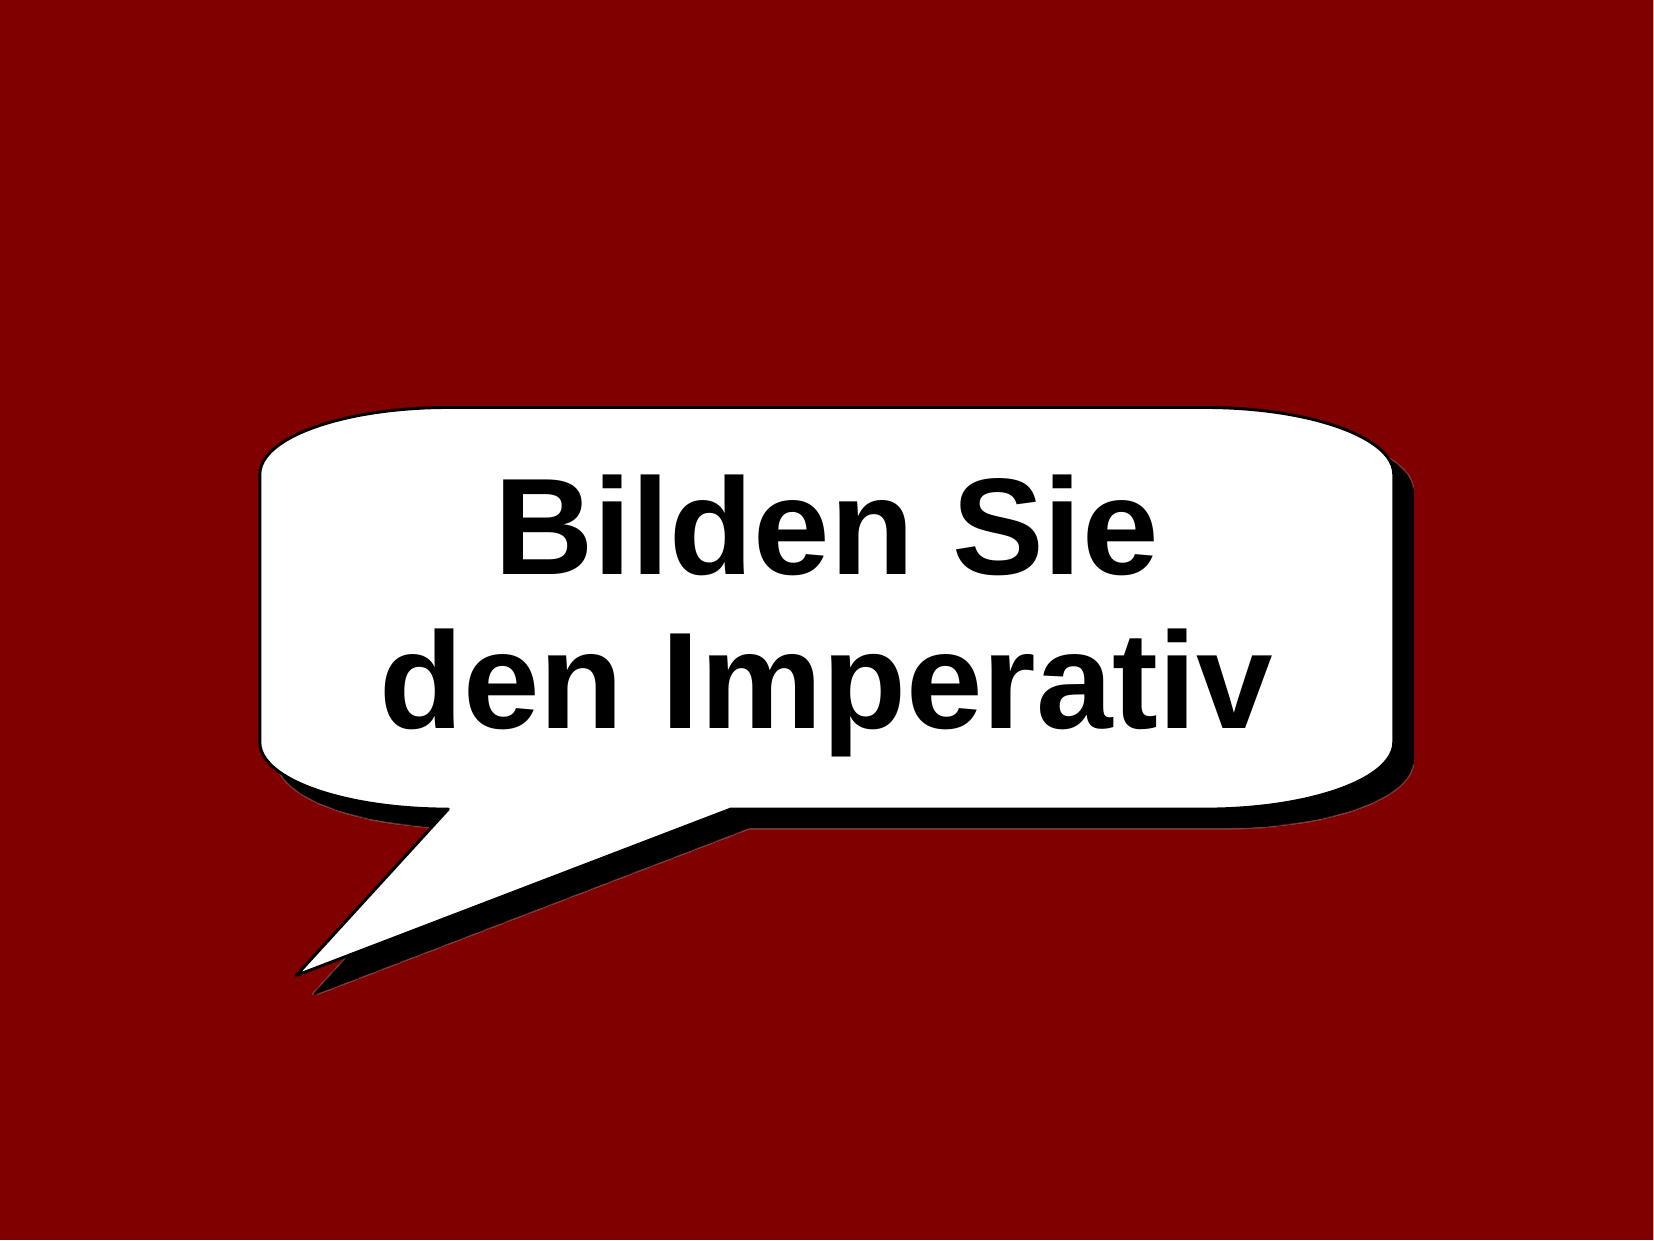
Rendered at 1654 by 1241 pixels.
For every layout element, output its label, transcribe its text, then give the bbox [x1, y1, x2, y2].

text_box [290, 779, 1363, 976]
text_box Bilden Sie den Imperativ [283, 442, 1371, 779]
text_box [259, 407, 1394, 775]
